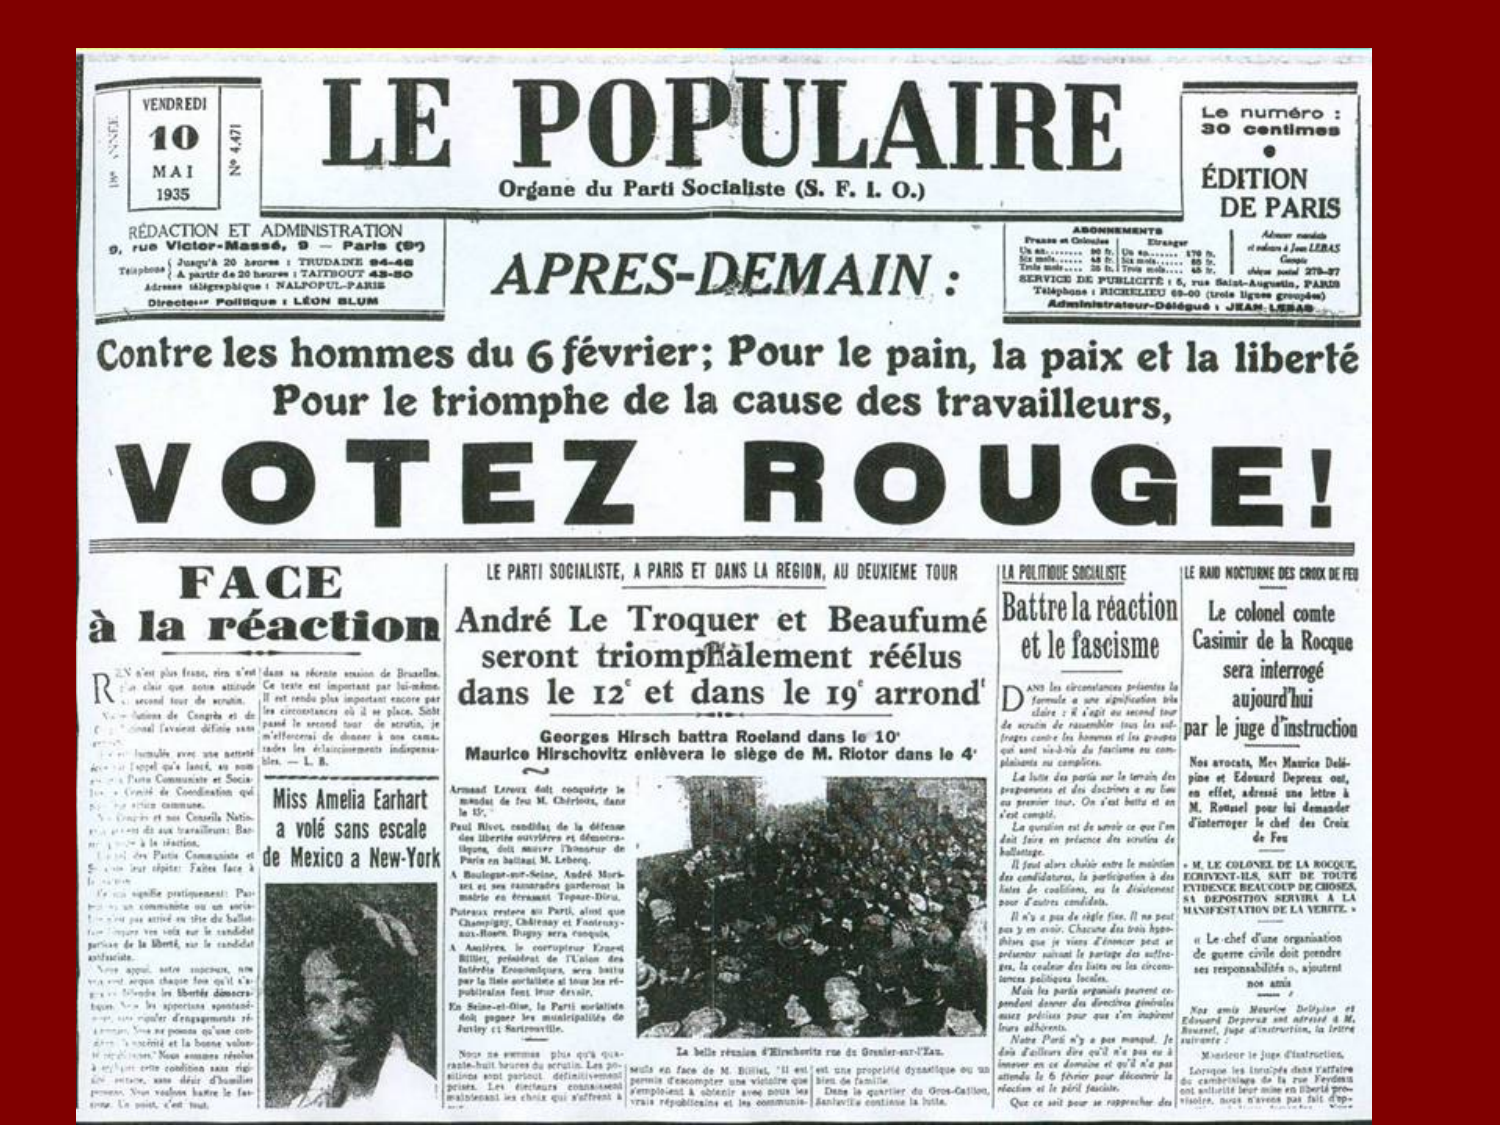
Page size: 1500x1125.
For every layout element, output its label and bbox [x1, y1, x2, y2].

picture [76, 48, 1372, 1125]
